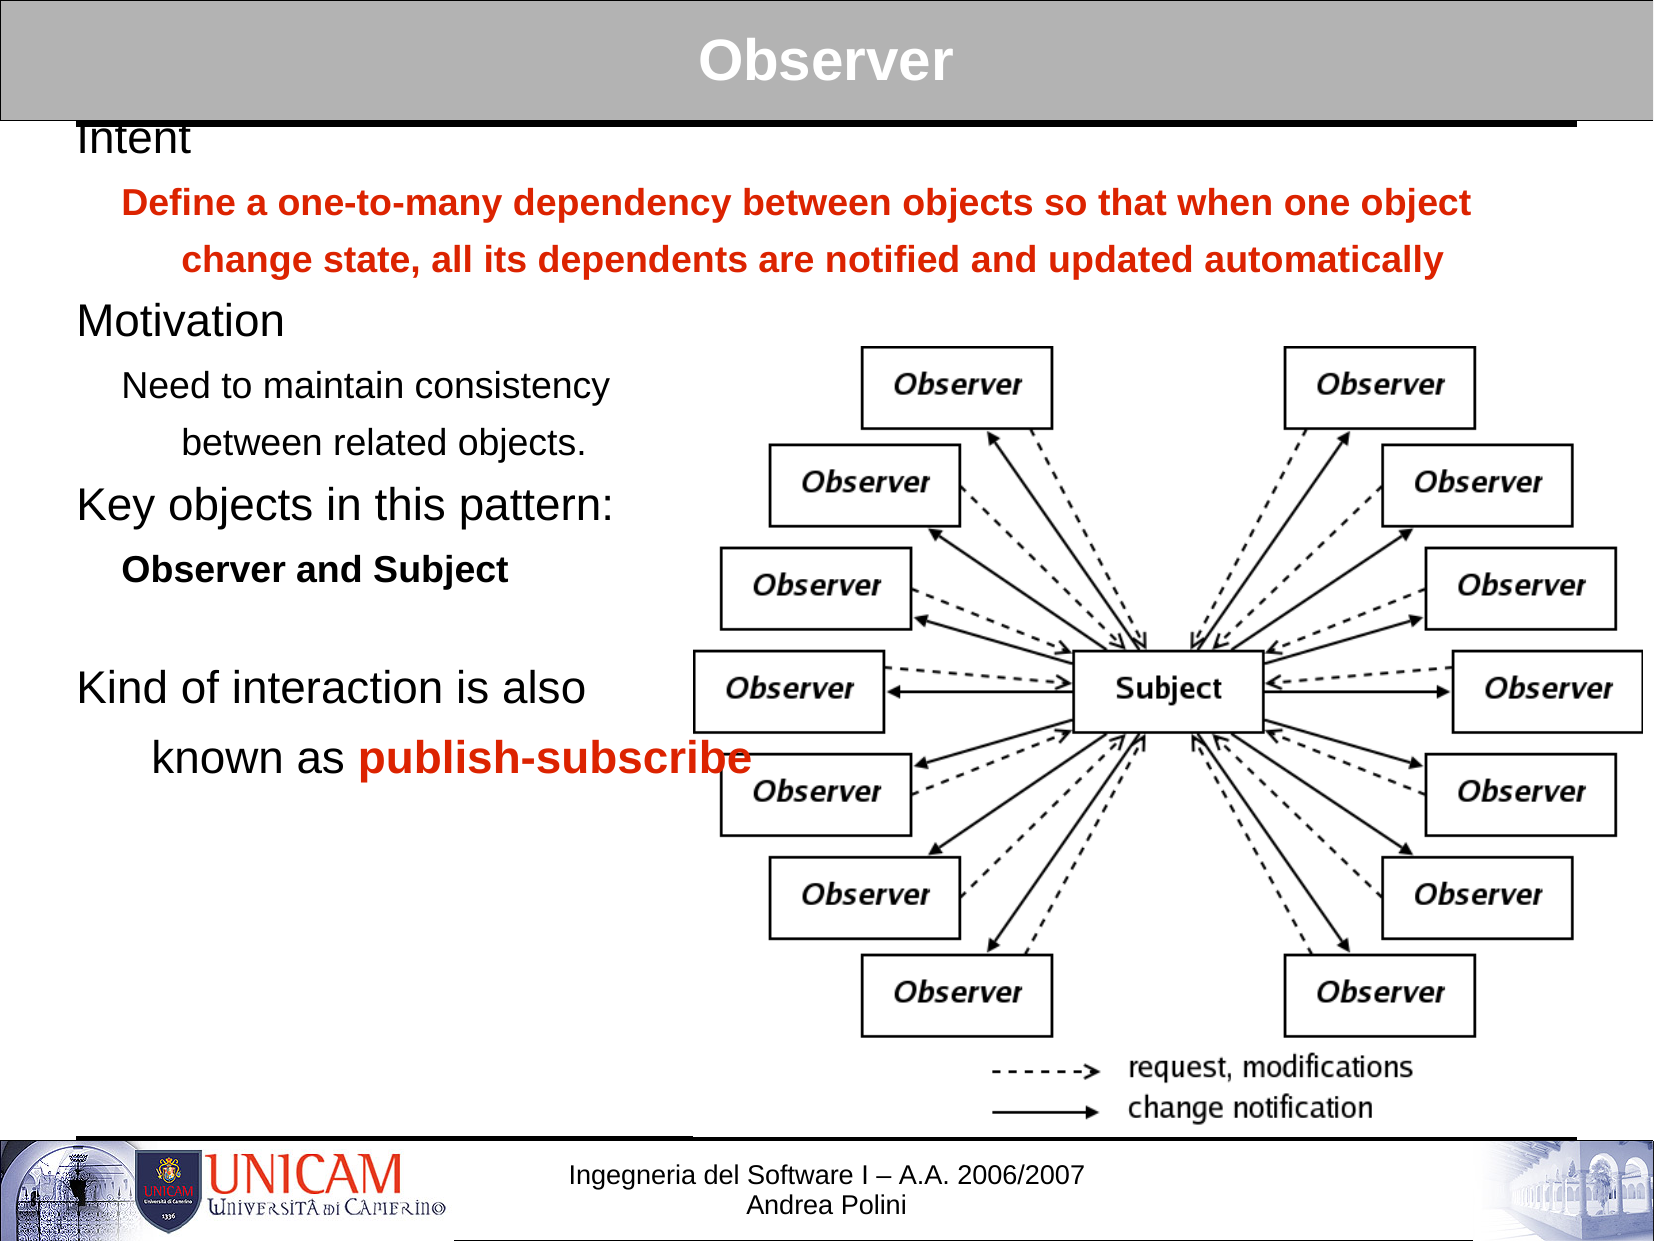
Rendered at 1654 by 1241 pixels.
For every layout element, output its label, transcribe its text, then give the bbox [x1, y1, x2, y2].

picture [1473, 1141, 1654, 1241]
title Observer [0, 0, 1653, 121]
list Intent Define a one-to-many dependency between objects so that when one object change state, all its dependents are notified and updated automatically Motivation Need to maintain consistency between related objects. Key objects in this pattern: Observer and Subject Kind of interaction is also known as publish-subscribe [76, 111, 1577, 1061]
picture [0, 1141, 454, 1241]
picture [693, 346, 1643, 1137]
